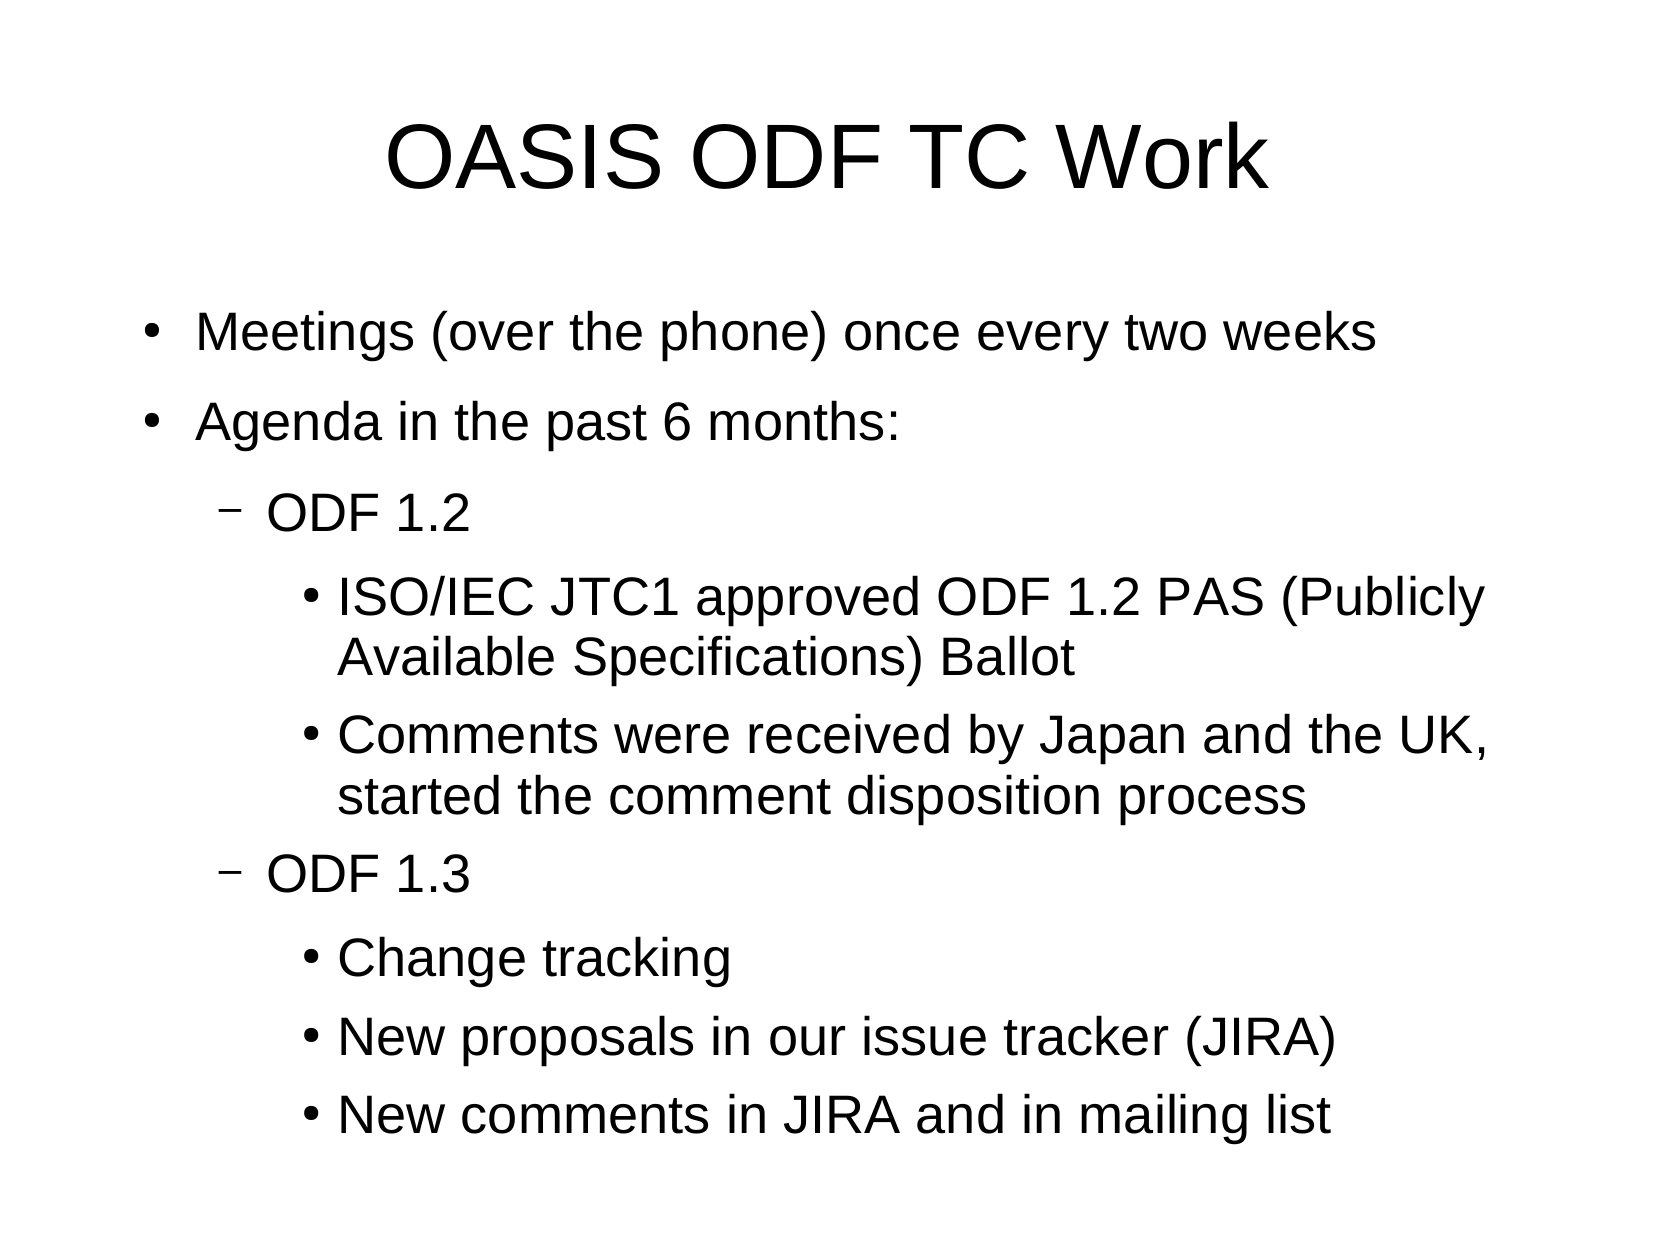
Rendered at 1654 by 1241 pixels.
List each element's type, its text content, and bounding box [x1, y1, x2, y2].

title OASIS ODF TC Work [121, 52, 1534, 261]
list Meetings (over the phone) once every two weeks Agenda in the past 6 months: ODF 1.2 ISO/IEC JTC1 approved ODF 1.2 PAS (Publicly Available Specifications) Ballot Comments were received by Japan and the UK, started the comment disposition process ODF 1.3 Change tracking New proposals in our issue tracker (JIRA) New comments in JIRA and in mailing list [124, 211, 1537, 1241]
